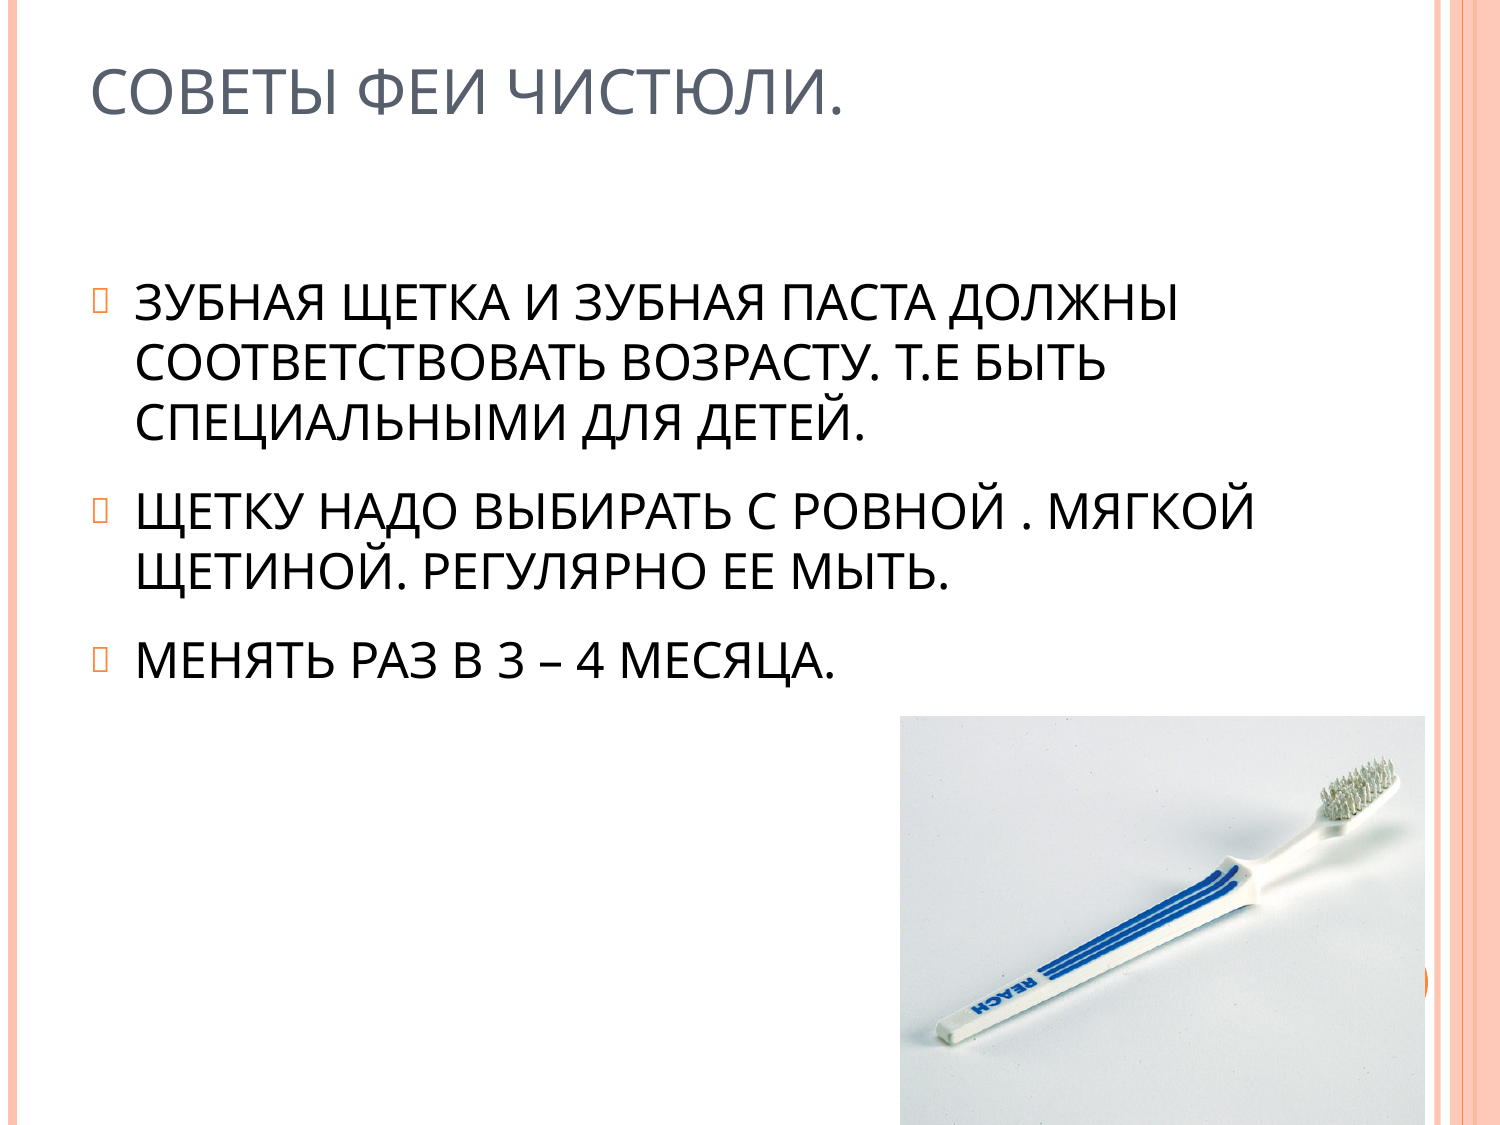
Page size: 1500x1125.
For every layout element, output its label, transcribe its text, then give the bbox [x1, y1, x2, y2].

list ЗУБНАЯ ЩЕТКА И ЗУБНАЯ ПАСТА ДОЛЖНЫ СООТВЕТСТВОВАТЬ ВОЗРАСТУ. Т.Е БЫТЬ СПЕЦИАЛЬНЫМИ ДЛЯ ДЕТЕЙ. ЩЕТКУ НАДО ВЫБИРАТЬ С РОВНОЙ . МЯГКОЙ ЩЕТИНОЙ. РЕГУЛЯРНО ЕЕ МЫТЬ. МЕНЯТЬ РАЗ В 3 – 4 МЕСЯЦА. [75, 262, 1300, 1062]
title СОВЕТЫ ФЕИ ЧИСТЮЛИ. [75, 45, 1300, 233]
picture [900, 716, 1425, 1125]
